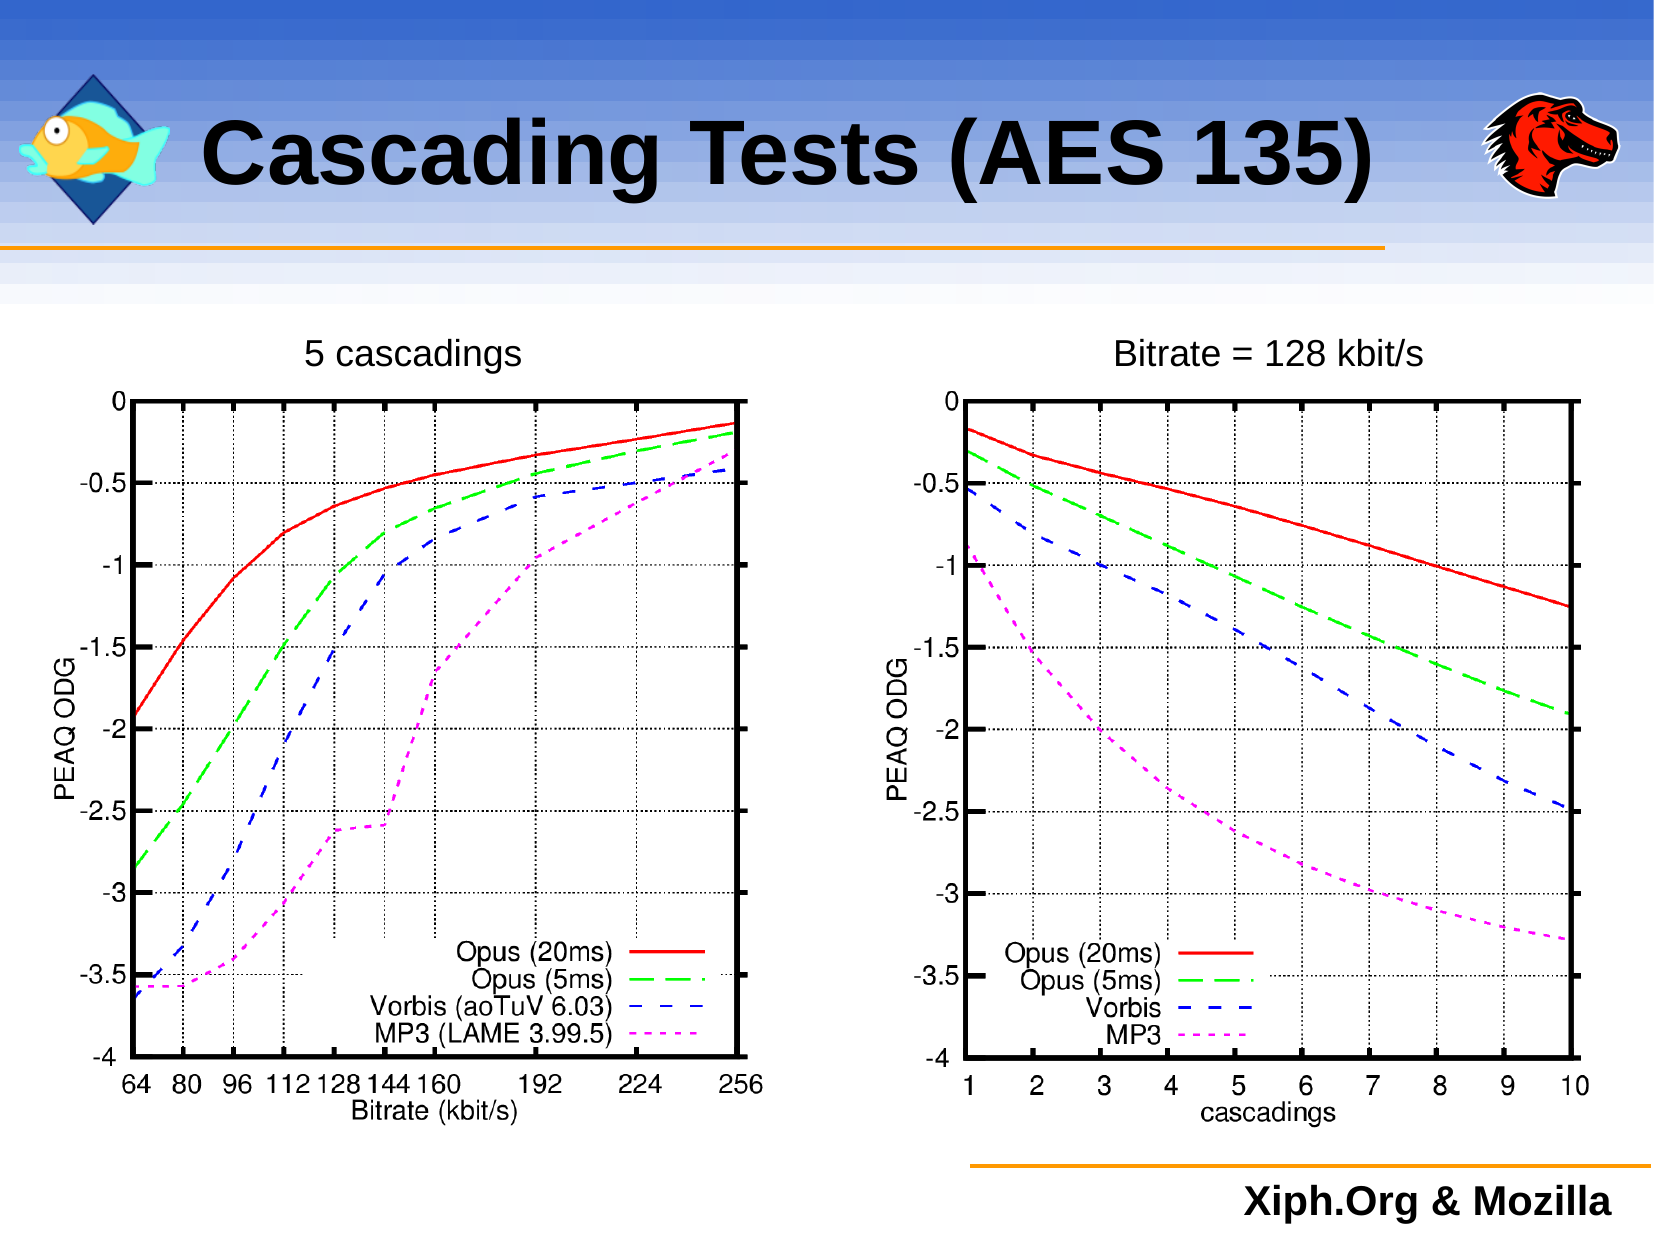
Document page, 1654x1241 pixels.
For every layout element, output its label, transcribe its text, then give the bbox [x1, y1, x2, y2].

text_box 5 cascadings [289, 324, 538, 382]
title Cascading Tests (AES 135) [200, 49, 1571, 257]
text_box Bitrate = 128 kbit/s [1098, 324, 1440, 382]
picture [0, 0, 1654, 1241]
